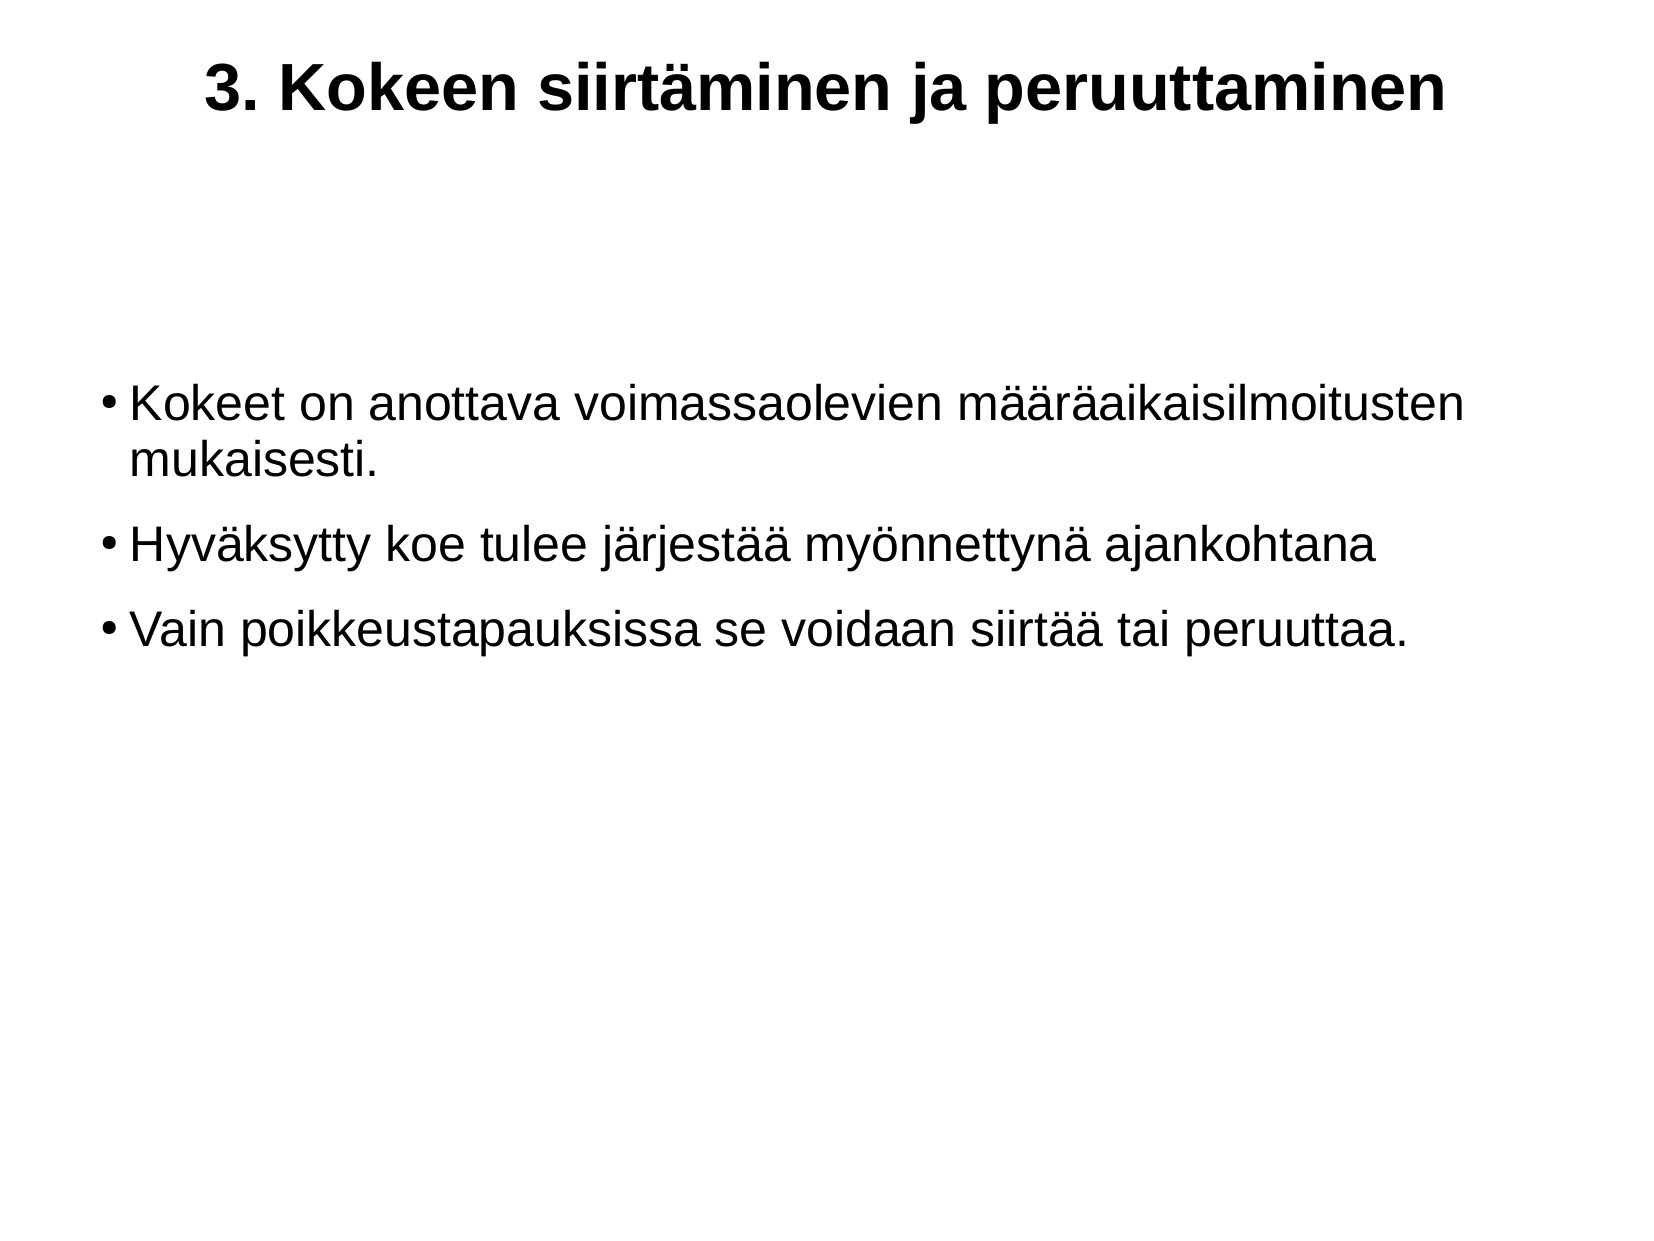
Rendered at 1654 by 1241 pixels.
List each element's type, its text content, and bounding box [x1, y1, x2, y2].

list Kokeet on anottava voimassaolevien määräaikaisilmoitusten mukaisesti. Hyväksytty koe tulee järjestää myönnettynä ajankohtana Vain poikkeustapauksissa se voidaan siirtää tai peruuttaa. [82, 290, 1571, 1109]
title 3. Kokeen siirtäminen ja peruuttaminen [82, 49, 1571, 193]
